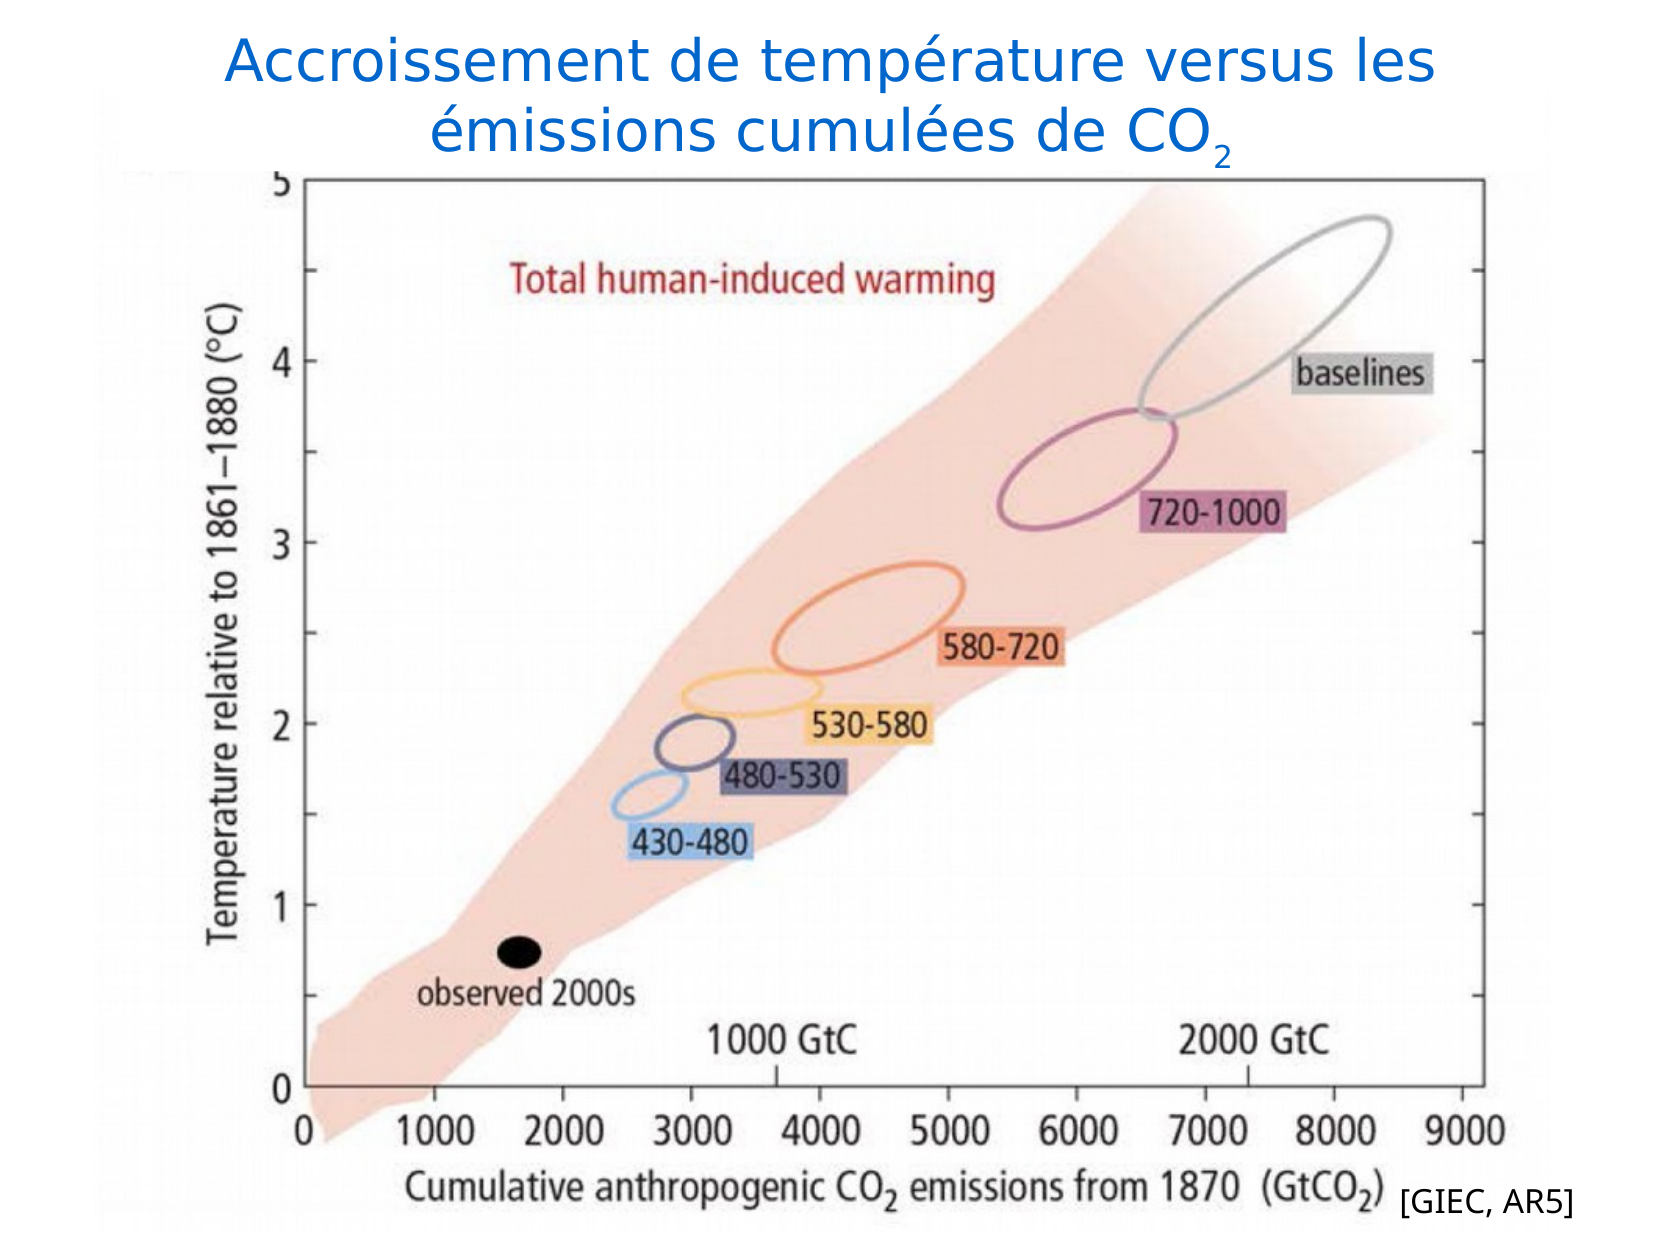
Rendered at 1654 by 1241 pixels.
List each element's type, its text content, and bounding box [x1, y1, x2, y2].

picture [94, 85, 1550, 1232]
text_box Accroissement de température versus les émissions cumulées de CO2 [118, 15, 1544, 172]
text_box [GIEC, AR5] [1384, 1172, 1654, 1233]
